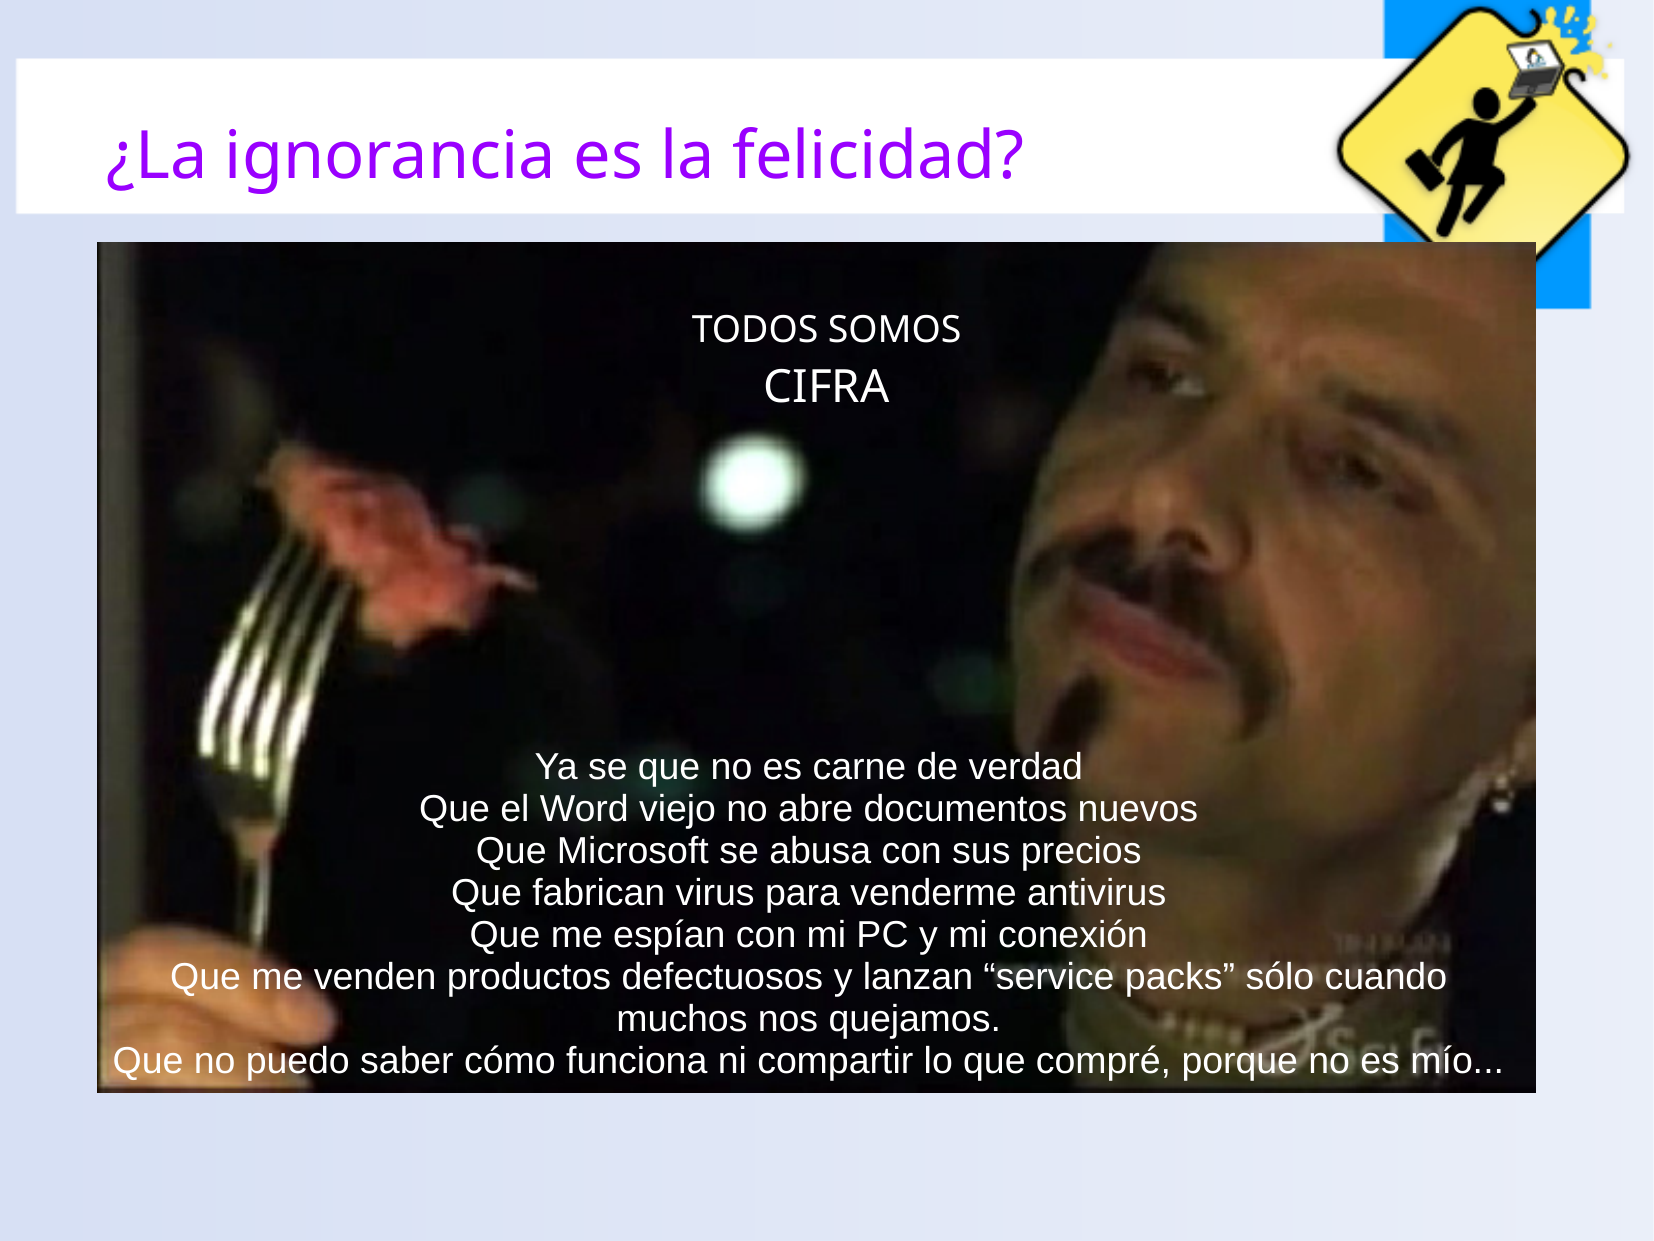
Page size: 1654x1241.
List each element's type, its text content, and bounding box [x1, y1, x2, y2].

text_box TODOS SOMOS CIFRA [649, 295, 1004, 402]
text_box Ya se que no es carne de verdad Que el Word viejo no abre documentos nuevos Que Microsoft se abusa con sus precios Que fabrican virus para venderme antivirus Que me espían con mi PC y mi conexión Que me venden productos defectuosos y lanzan “service packs” sólo cuando muchos nos quejamos. Que no puedo saber cómo funciona ni compartir lo que compré, porque no es mío... [97, 738, 1536, 1131]
title ¿La ignorancia es la felicidad? [82, 49, 1571, 257]
picture [0, 0, 1654, 1241]
